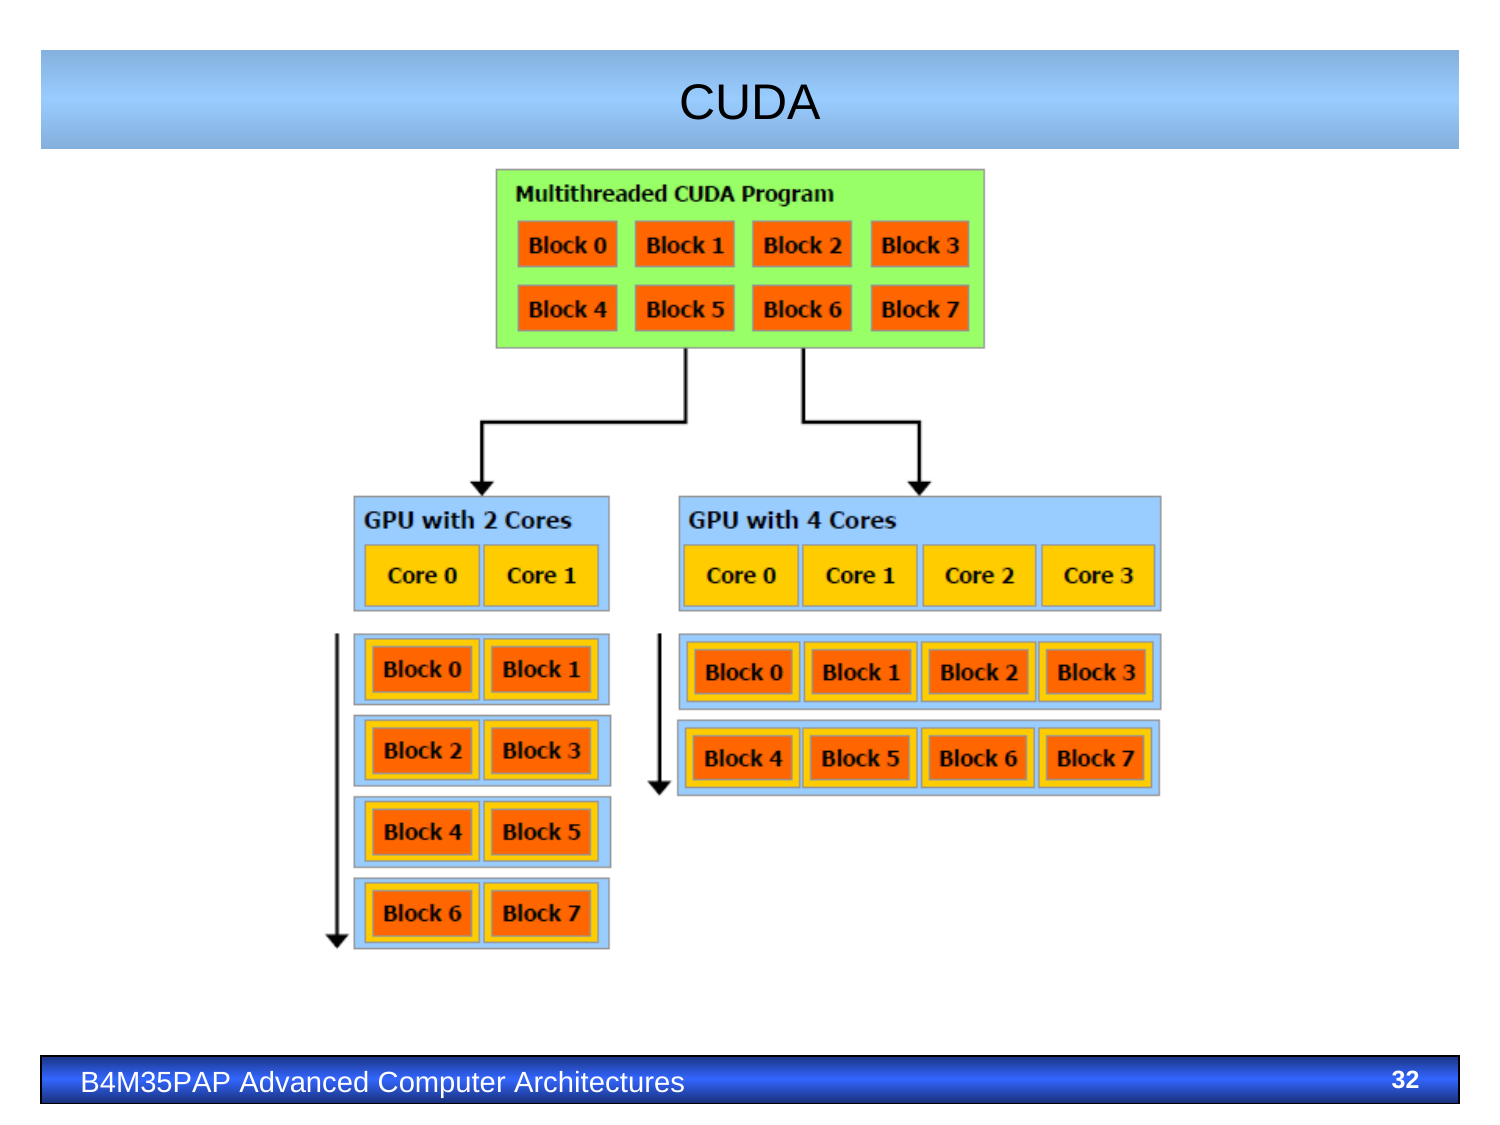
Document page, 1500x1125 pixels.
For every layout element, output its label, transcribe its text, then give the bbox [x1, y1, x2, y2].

title CUDA [41, 50, 1459, 149]
picture [310, 155, 1190, 970]
